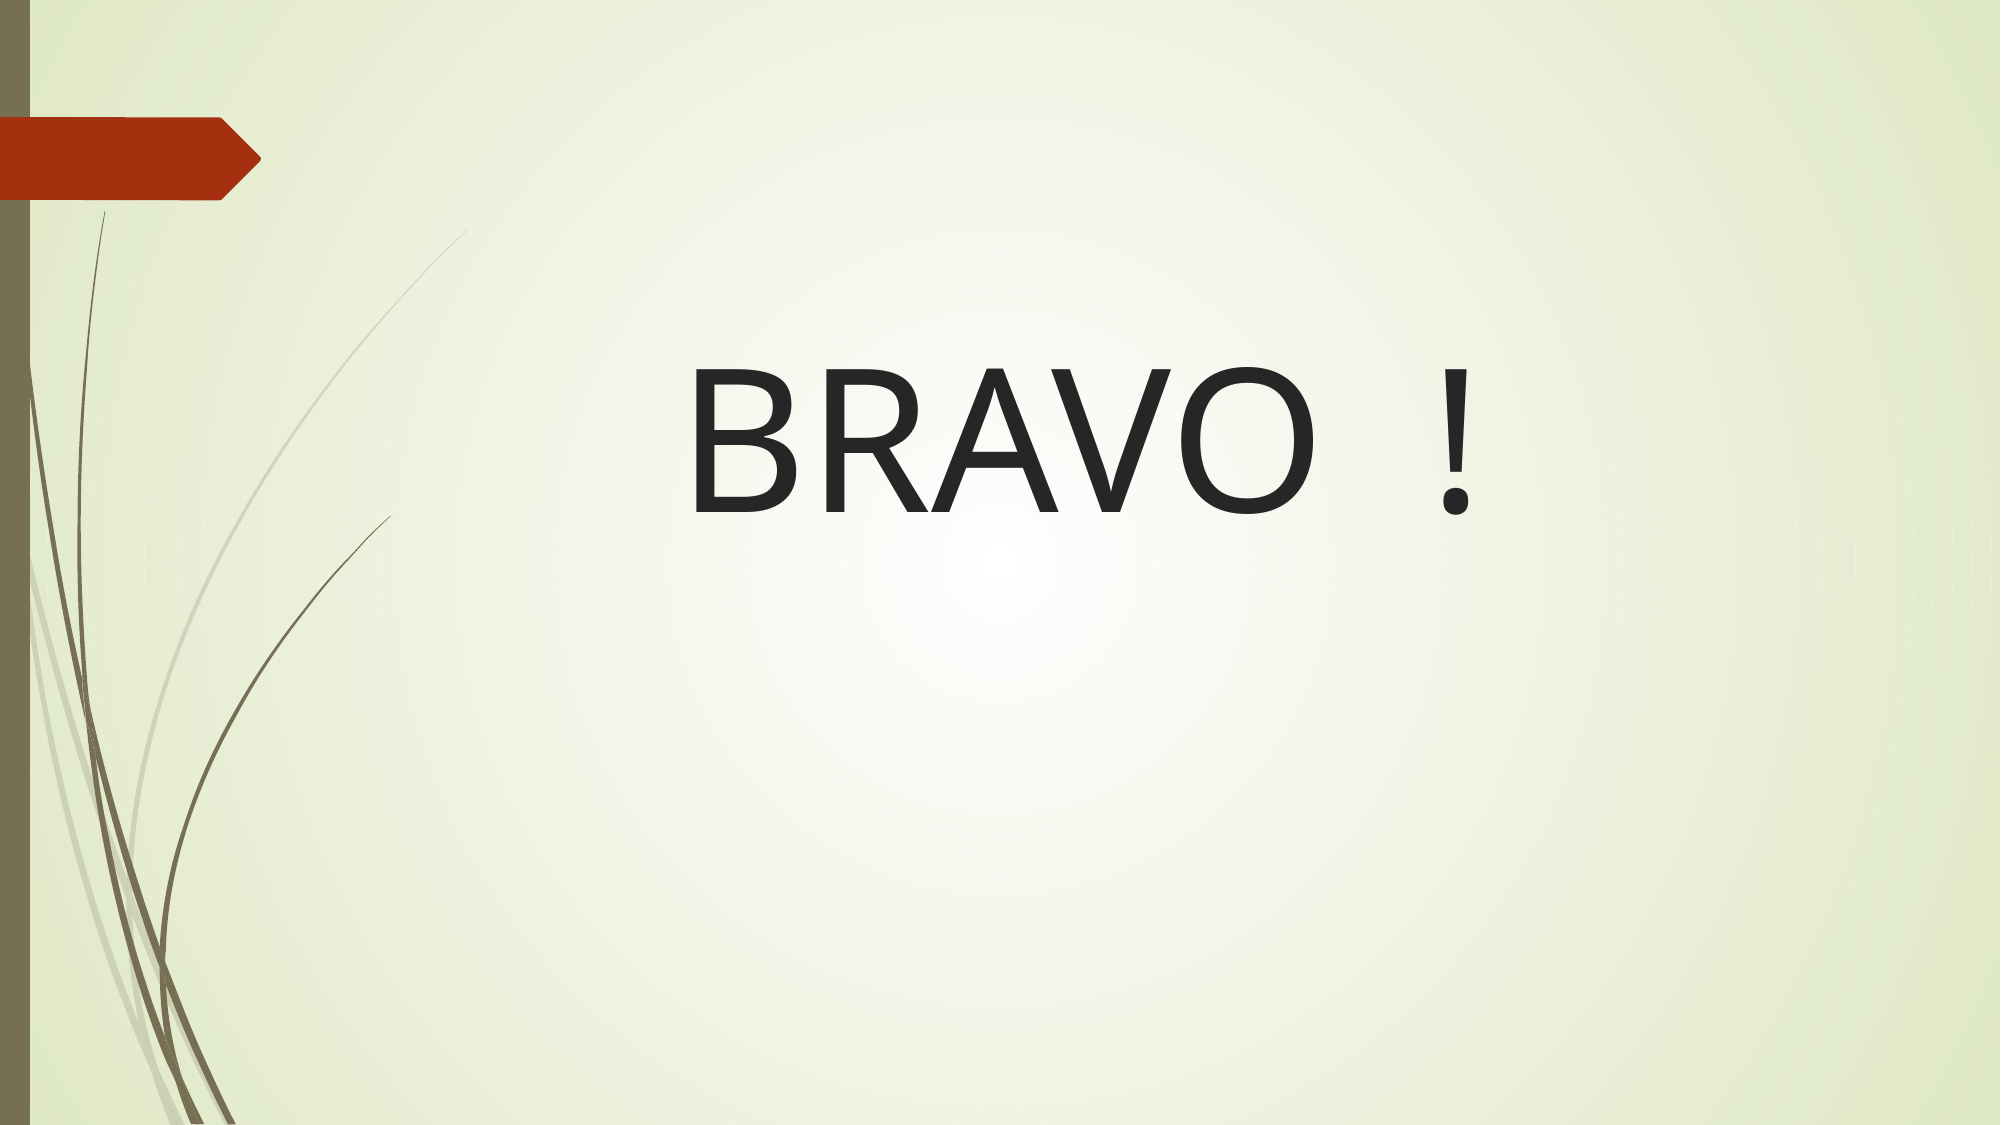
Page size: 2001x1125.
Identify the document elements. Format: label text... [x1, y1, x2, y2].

title BRAVO ! [662, 304, 1621, 515]
